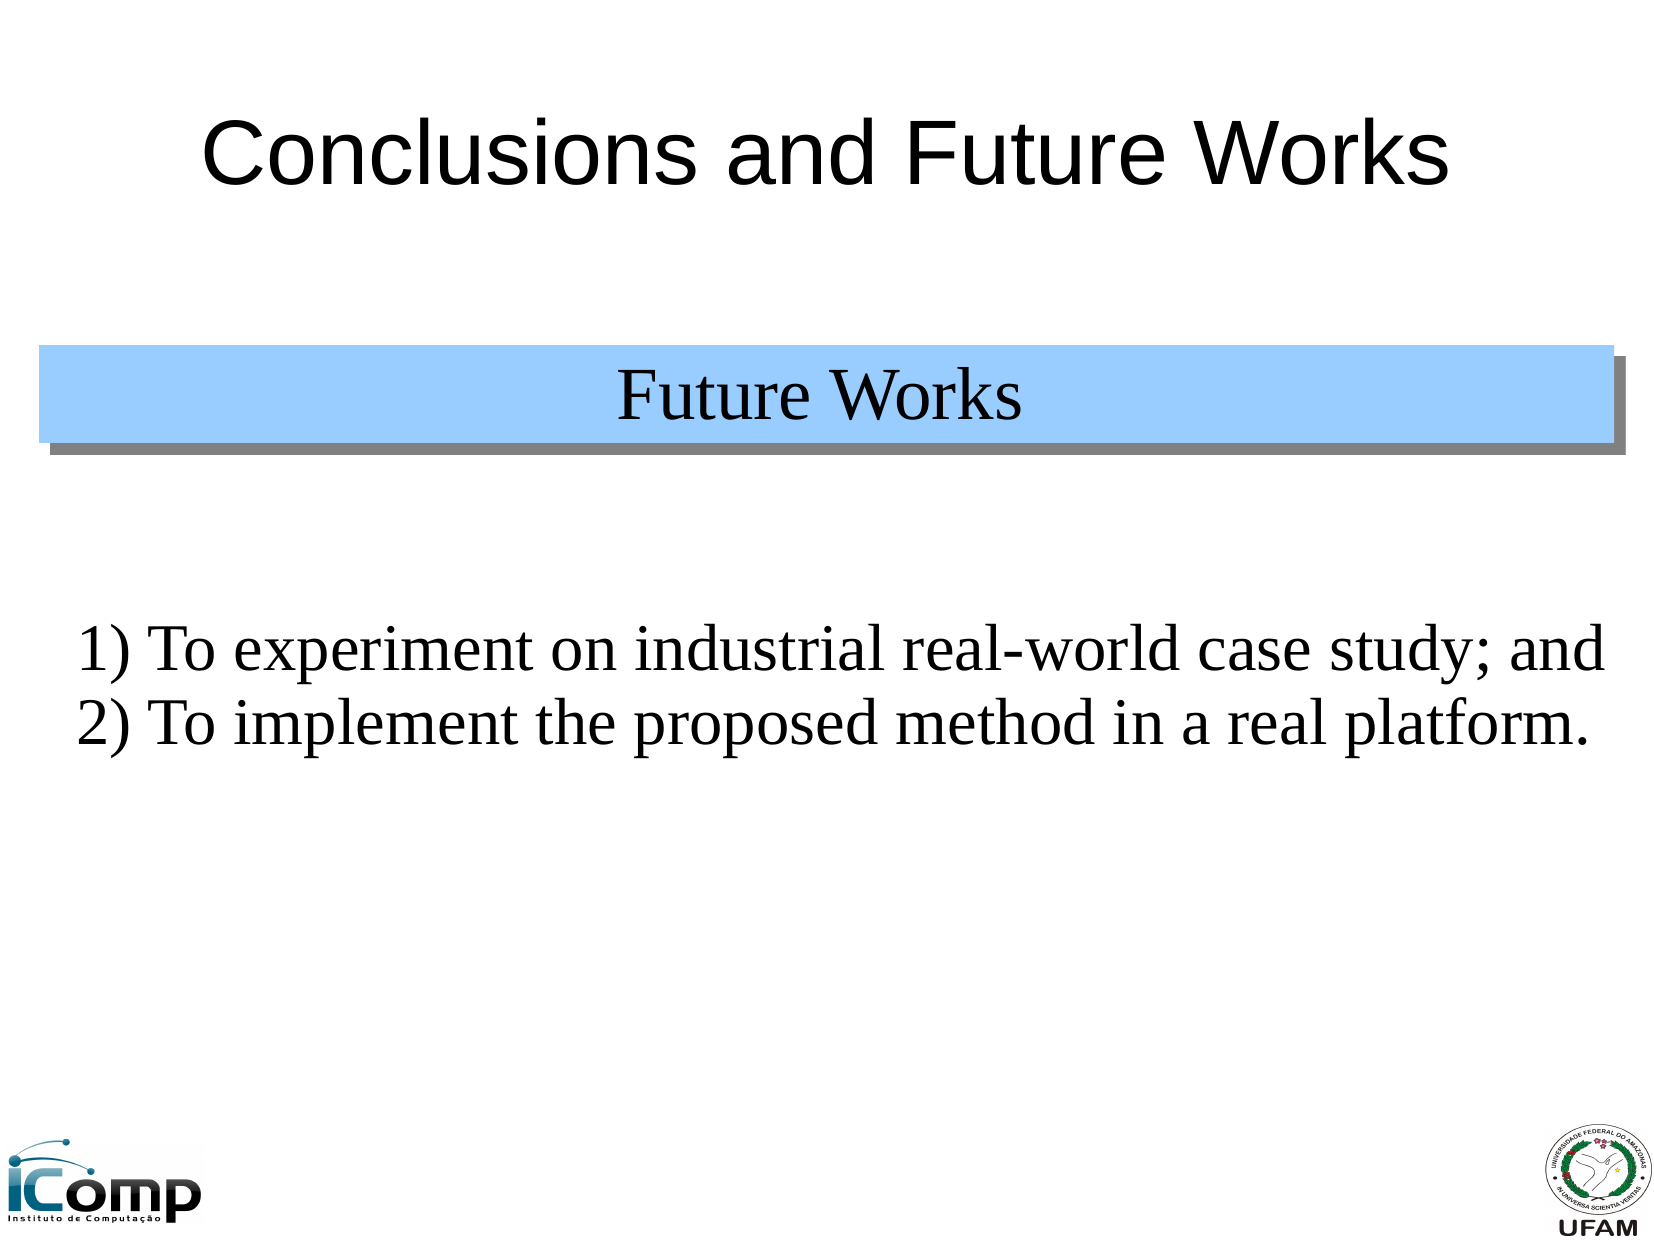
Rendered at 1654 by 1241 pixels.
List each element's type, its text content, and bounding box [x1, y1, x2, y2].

text_box 1) To experiment on industrial real-world case study; and 2) To implement the proposed method in a real platform. [61, 603, 1624, 767]
picture [1545, 1124, 1652, 1236]
picture [5, 1139, 205, 1226]
title Conclusions and Future Works [82, 49, 1571, 257]
text_box Future Works [39, 345, 1615, 443]
